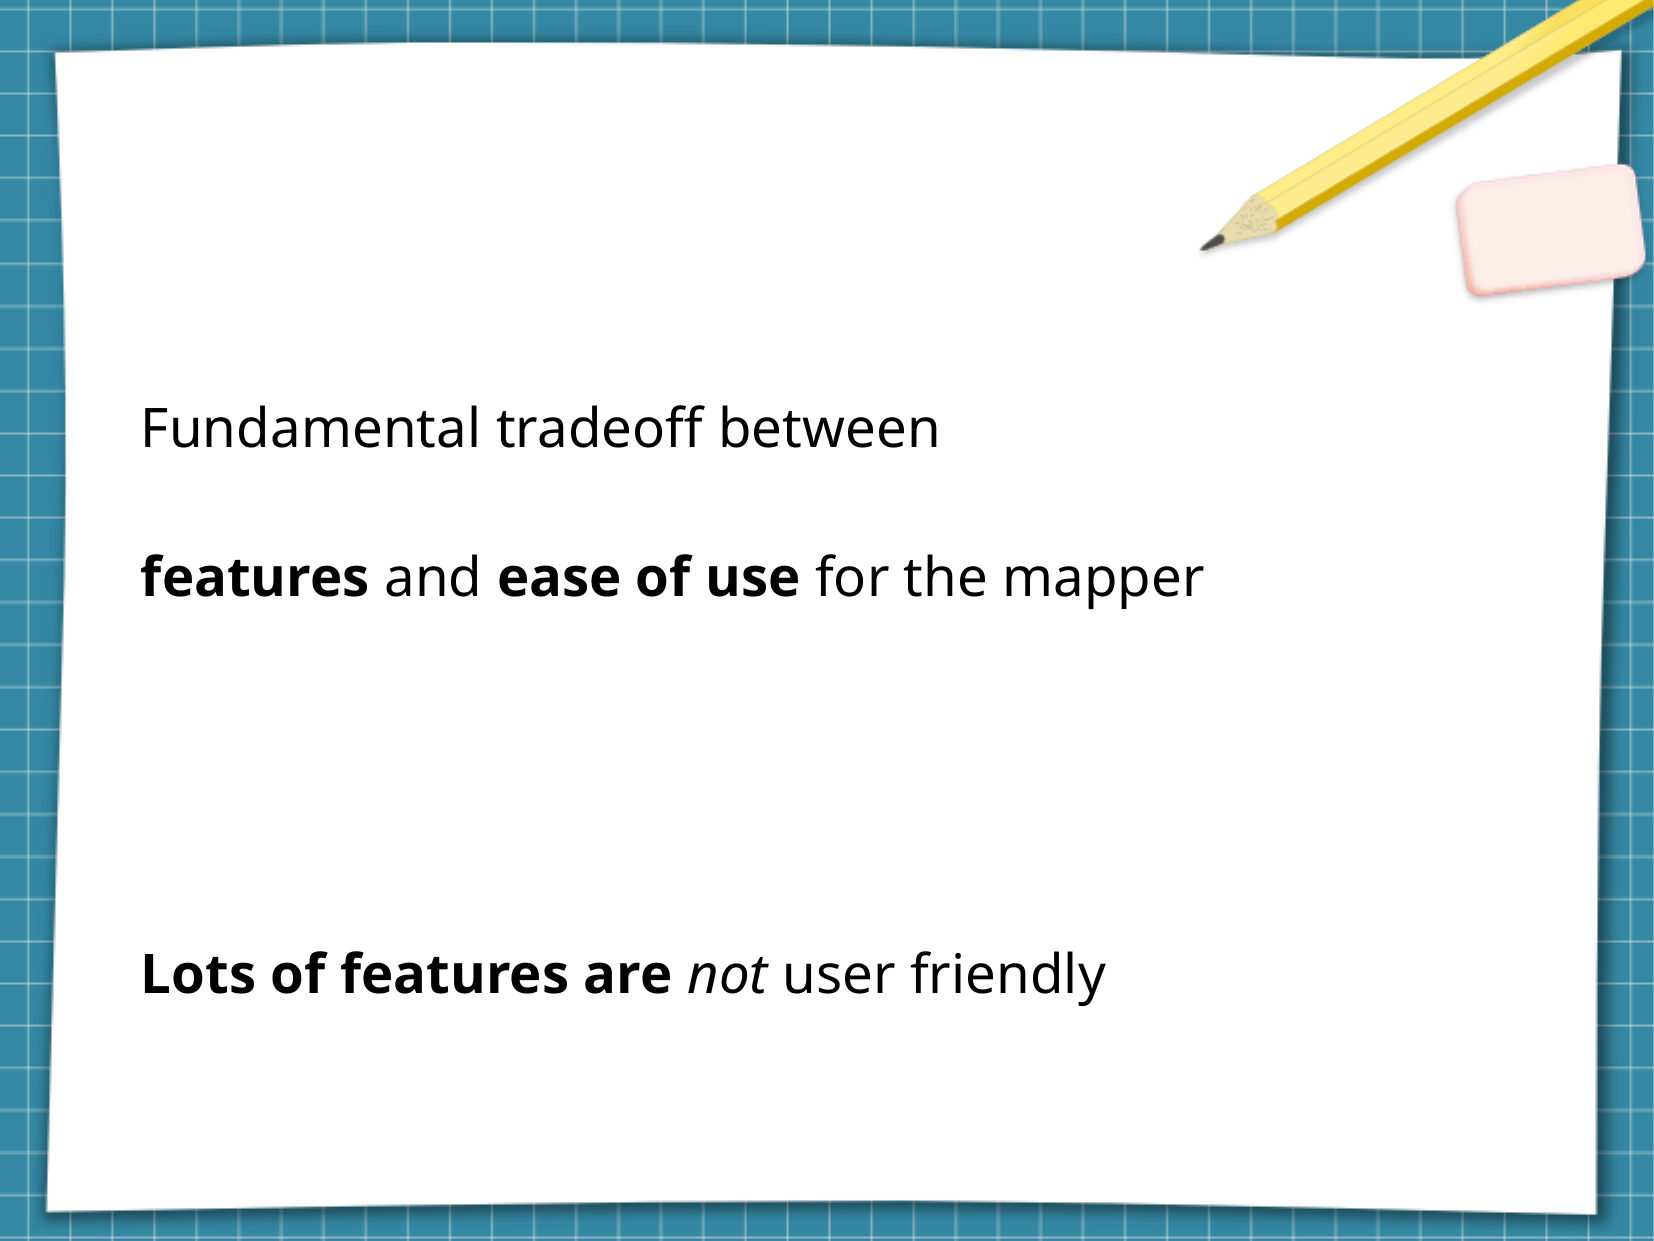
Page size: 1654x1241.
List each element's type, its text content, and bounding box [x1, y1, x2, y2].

list Fundamental tradeoff between features and ease of use for the mapper Lots of features are not user friendly [82, 290, 1571, 1010]
picture [0, 0, 1654, 1241]
